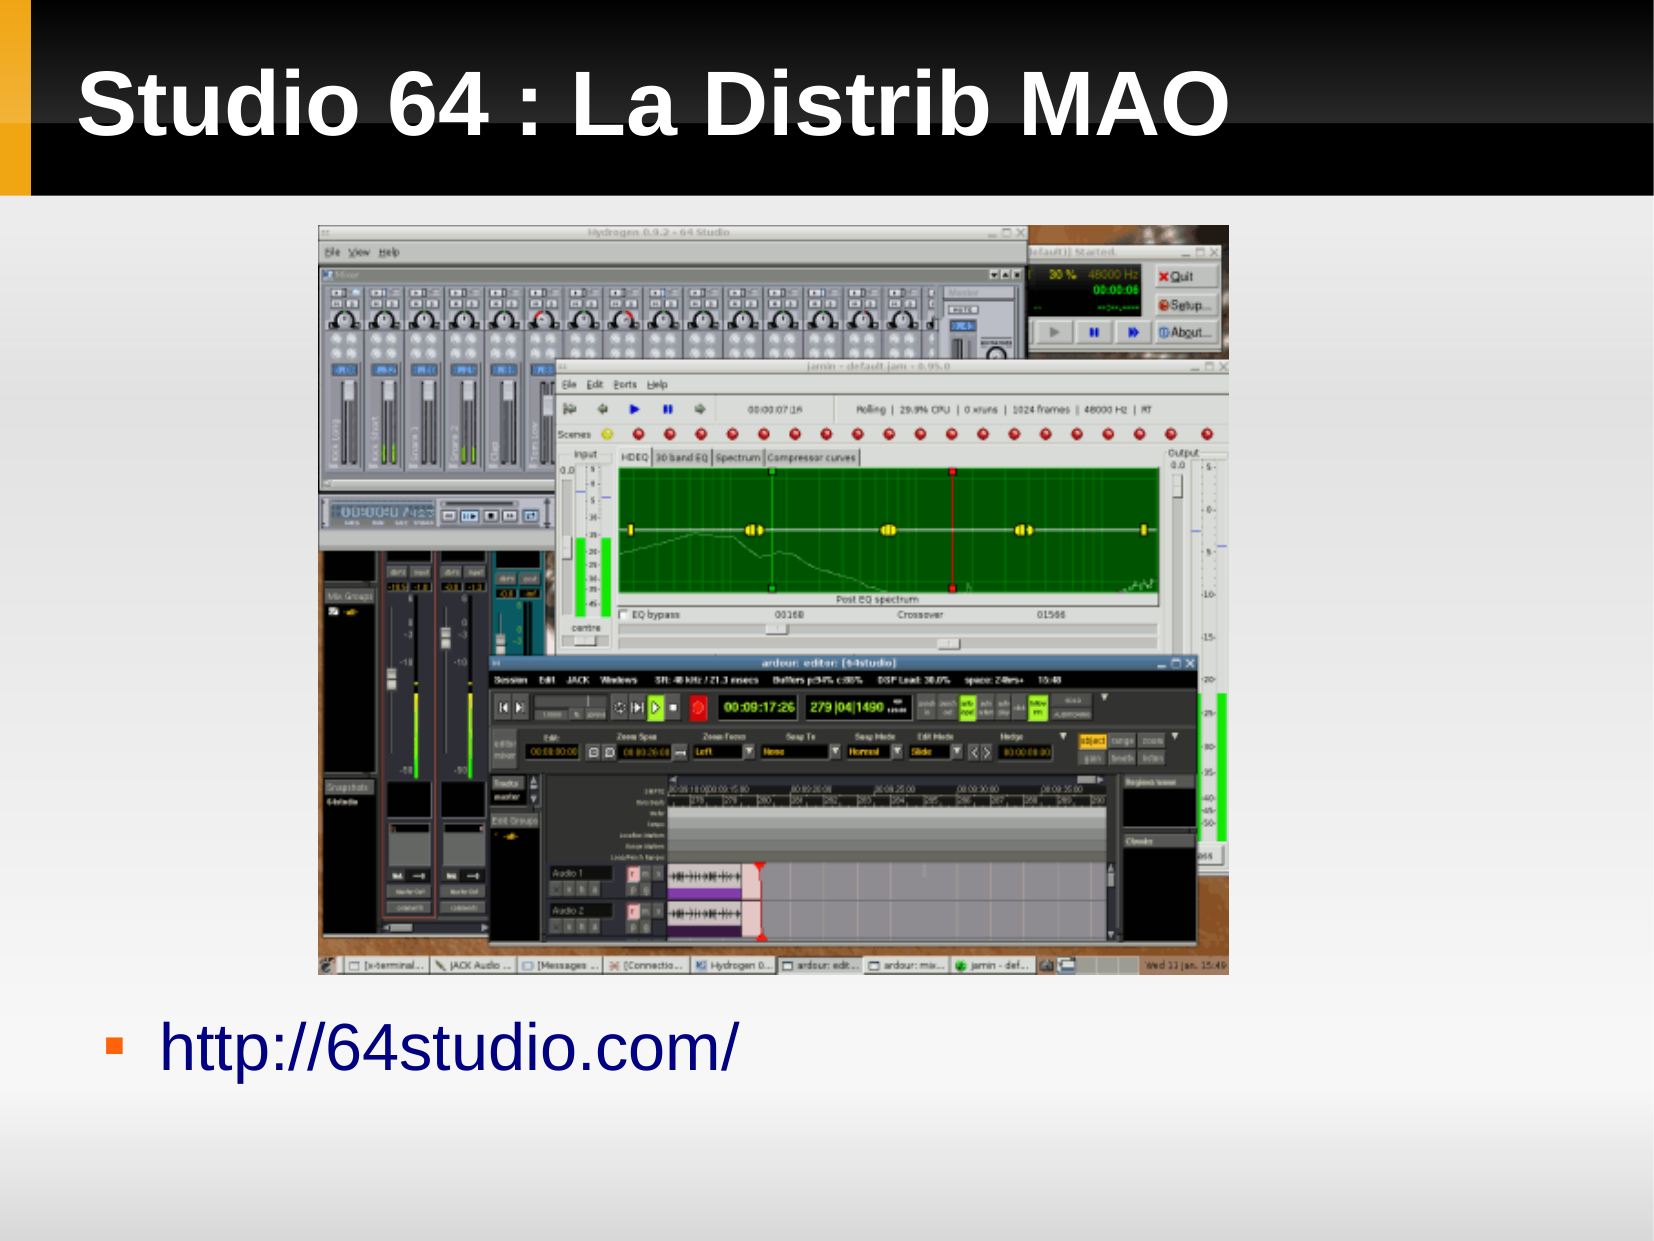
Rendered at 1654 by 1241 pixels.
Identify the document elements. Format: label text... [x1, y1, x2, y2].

list http://64studio.com/ [88, 1009, 1572, 1099]
picture [0, 0, 1654, 1241]
title Studio 64 : La Distrib MAO [76, 0, 1565, 208]
